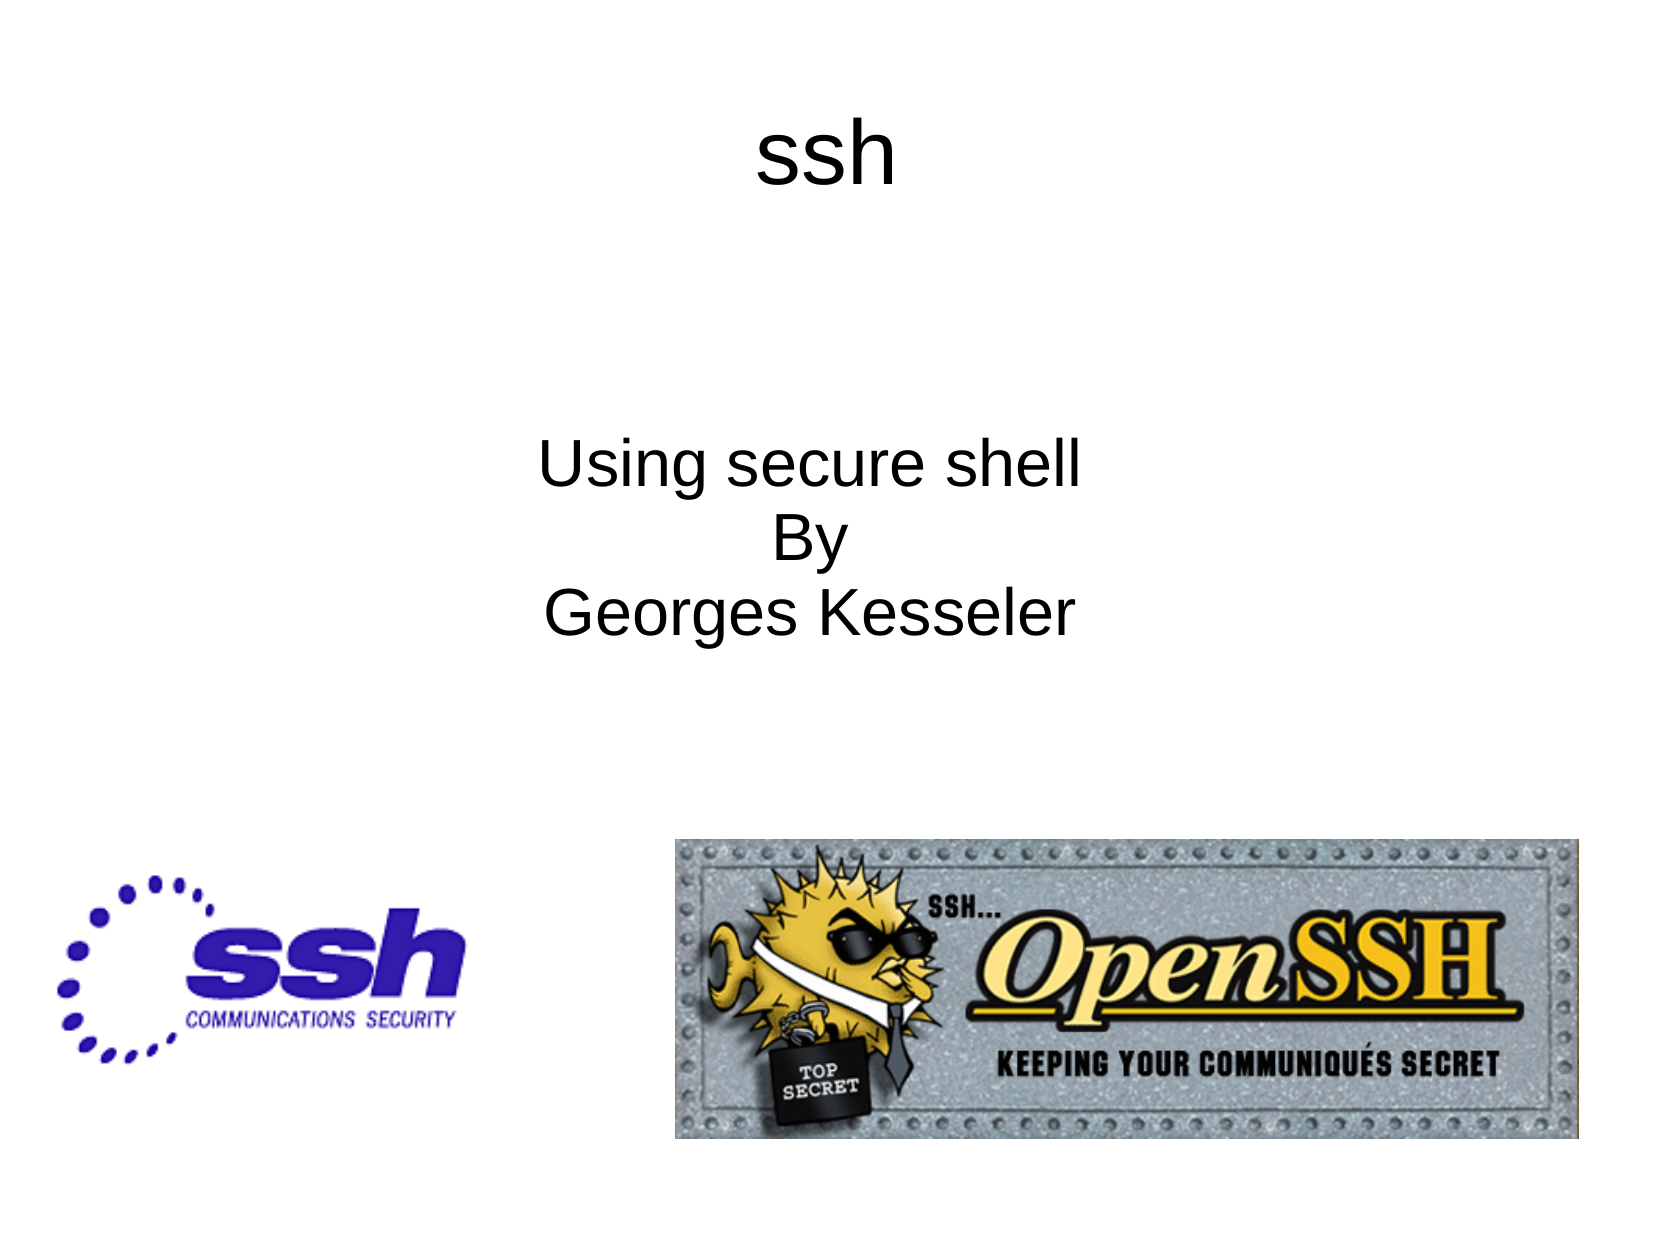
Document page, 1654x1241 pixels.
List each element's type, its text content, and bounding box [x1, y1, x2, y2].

title ssh [82, 49, 1571, 257]
picture [675, 839, 1579, 1139]
picture [45, 752, 481, 1188]
subtitle Using secure shell By Georges Kesseler [82, 290, 1538, 1010]
